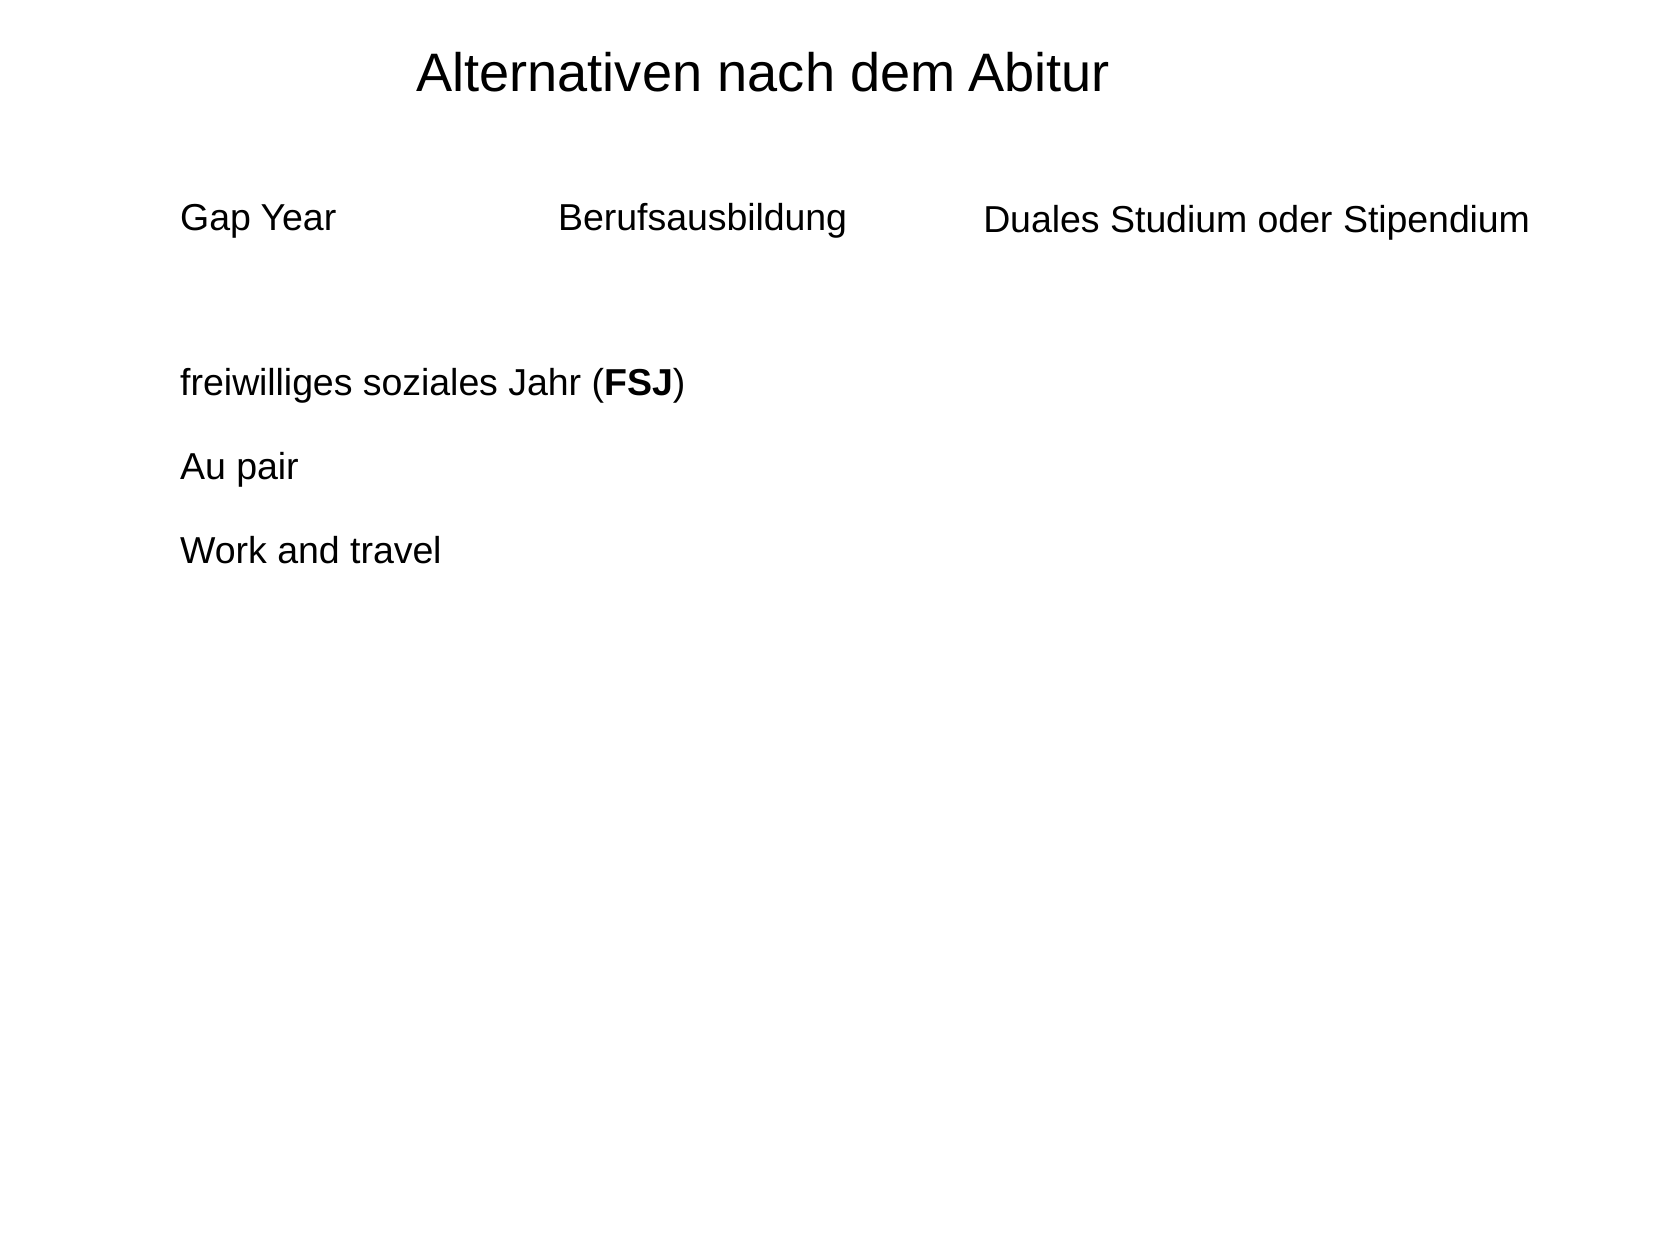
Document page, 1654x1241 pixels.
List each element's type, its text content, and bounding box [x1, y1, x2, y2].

text_box freiwilliges soziales Jahr (FSJ) Au pair Work and travel [165, 354, 804, 580]
text_box Alternativen nach dem Abitur [401, 35, 1158, 111]
text_box Gap Year [165, 188, 543, 246]
text_box Berufsausbildung [543, 188, 875, 246]
text_box Duales Studium oder Stipendium [968, 191, 1571, 249]
